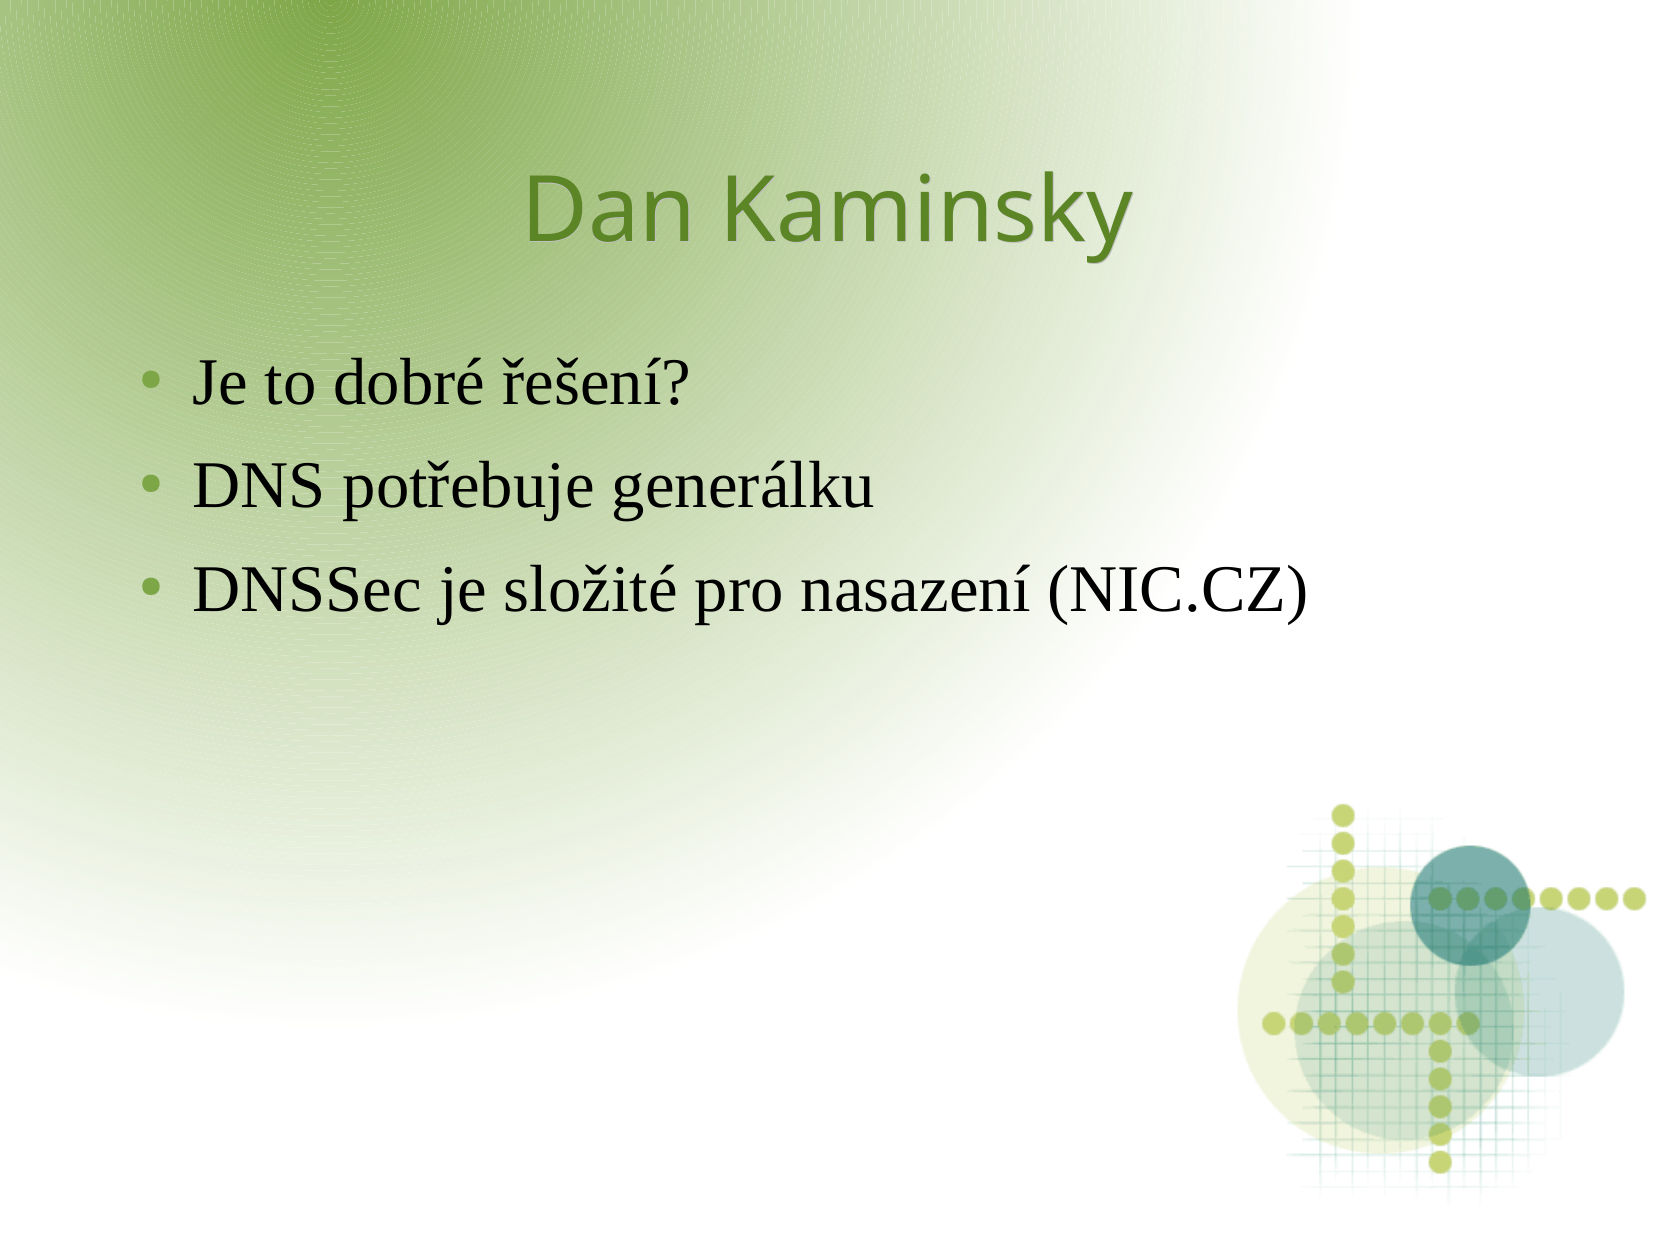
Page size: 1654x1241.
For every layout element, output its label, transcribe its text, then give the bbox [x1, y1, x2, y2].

list Je to dobré řešení? DNS potřebuje generálku DNSSec je složité pro nasazení (NIC.CZ) [121, 344, 1534, 1127]
picture [1224, 792, 1654, 1211]
title Dan Kaminsky [121, 102, 1534, 311]
